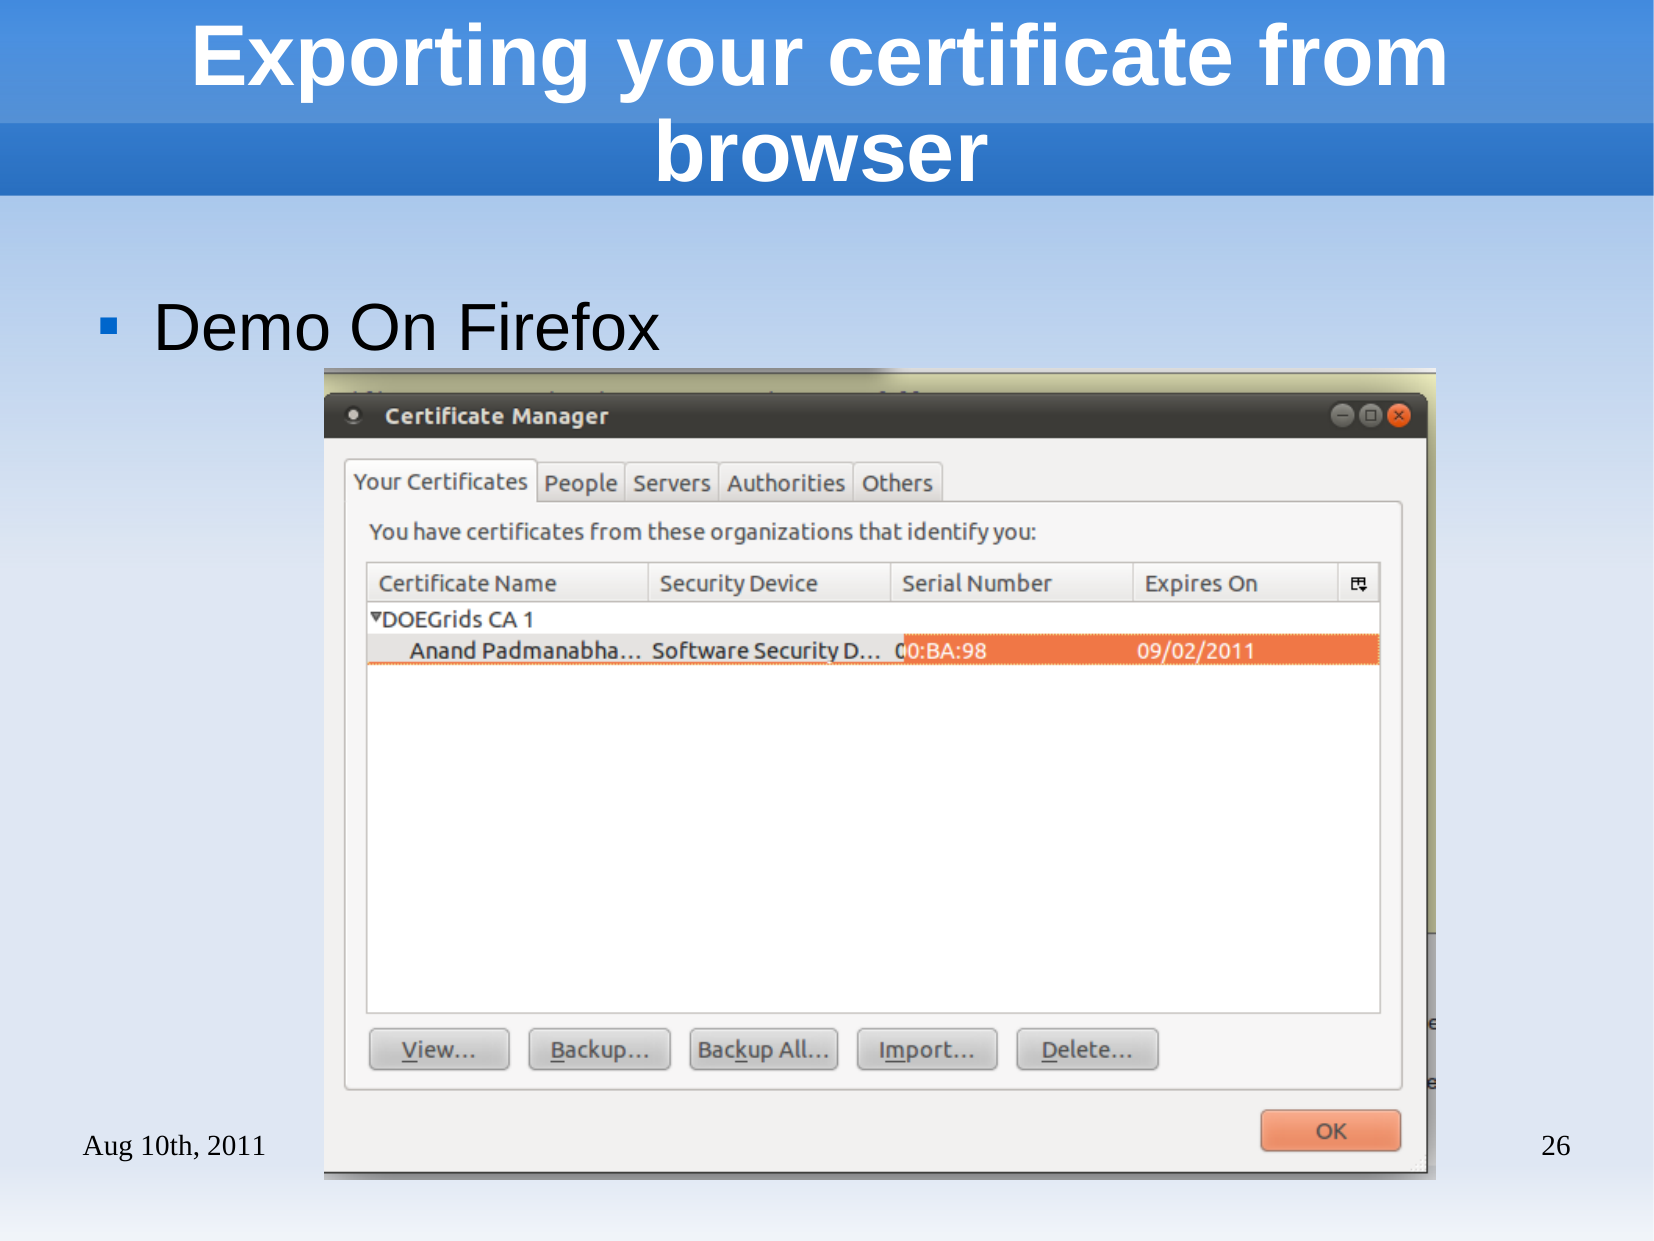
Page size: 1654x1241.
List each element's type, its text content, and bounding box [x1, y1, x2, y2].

list Demo On Firefox [82, 290, 1571, 1109]
picture [0, 0, 1654, 1241]
title Exporting your certificate from browser [76, 0, 1565, 208]
